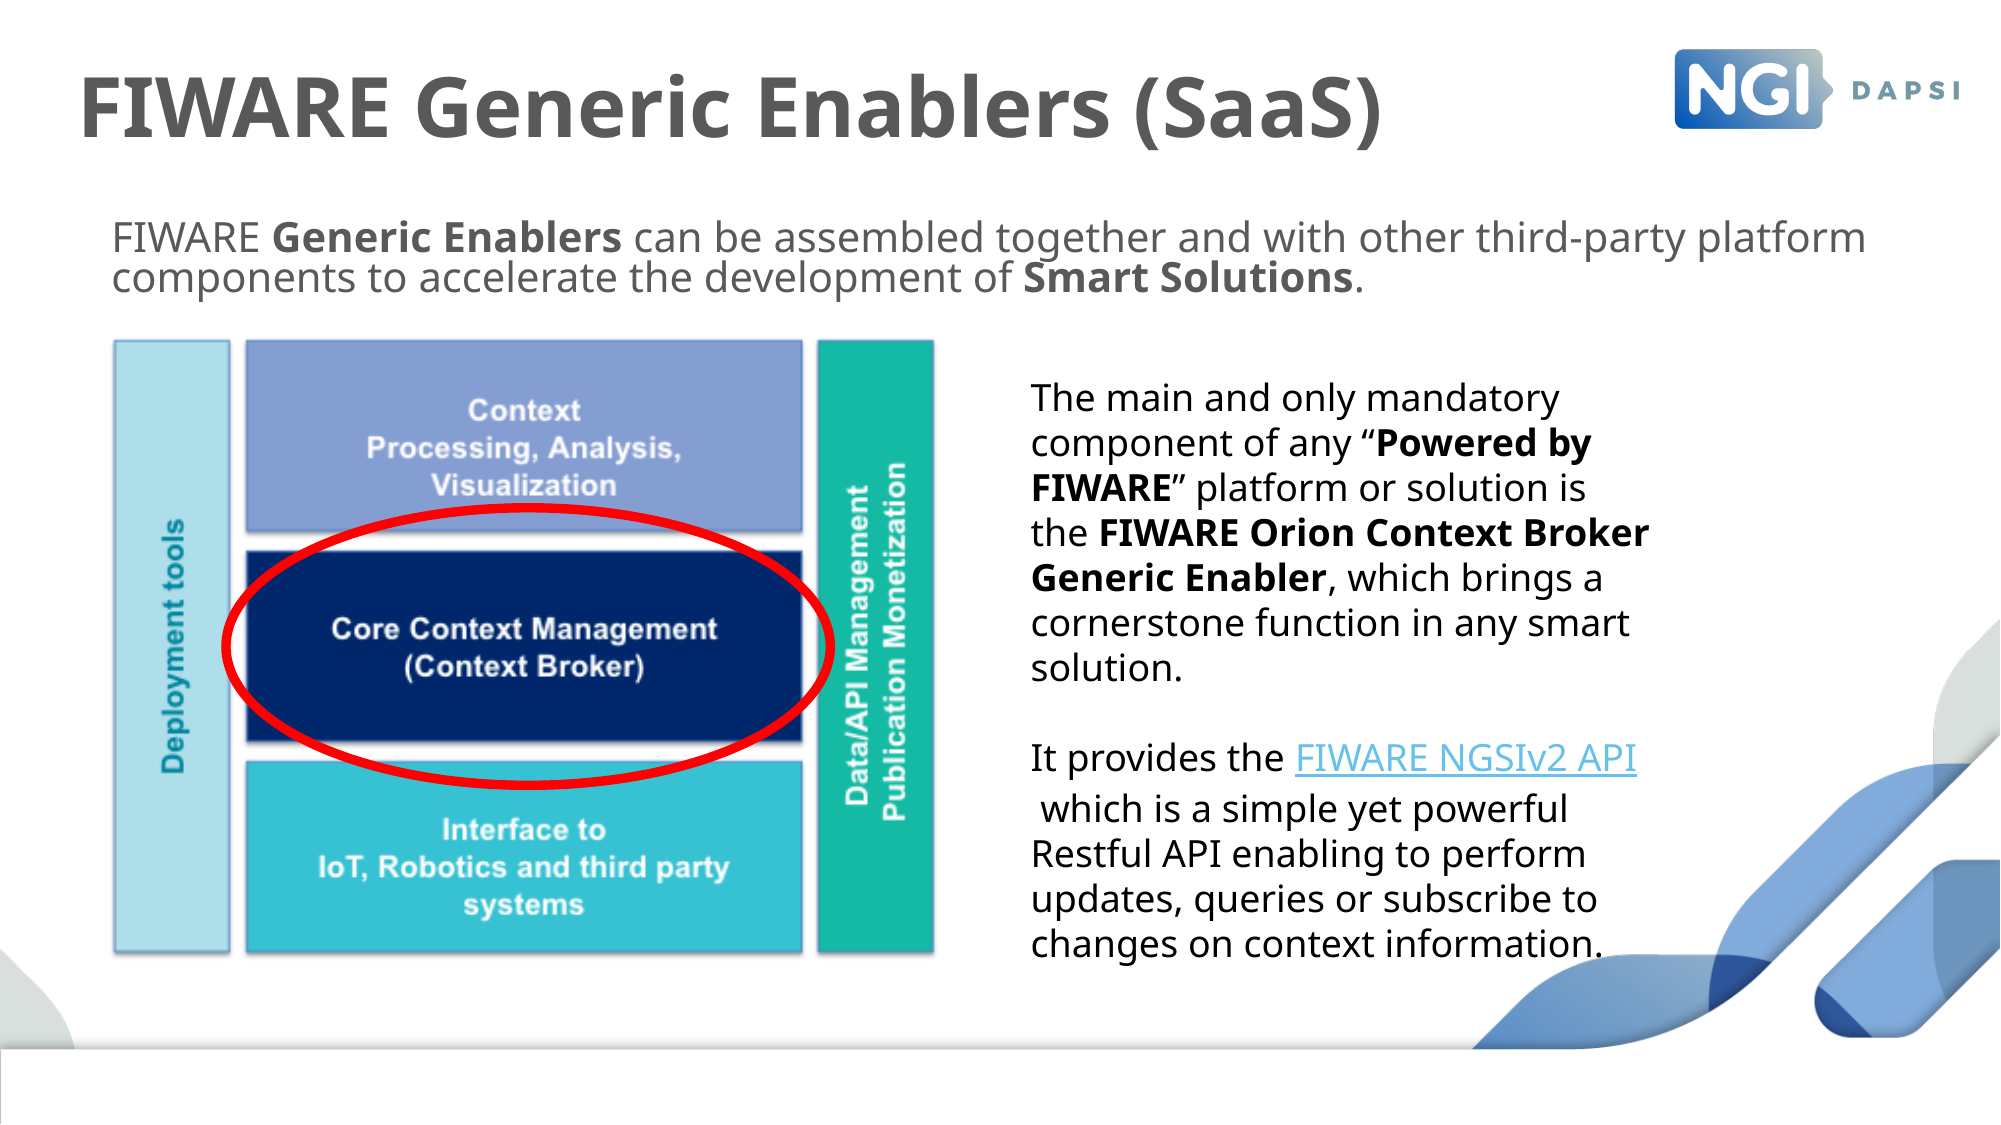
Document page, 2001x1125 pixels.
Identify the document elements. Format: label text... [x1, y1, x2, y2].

picture [1670, 44, 1972, 134]
picture [0, 309, 2000, 1124]
list FIWARE Generic Enablers (SaaS) [62, 46, 1638, 214]
text_box The main and only mandatory component of any “Powered by FIWARE” platform or solution is the FIWARE Orion Context Broker Generic Enabler, which brings a cornerstone function in any smart solution. It provides the FIWARE NGSIv2 API which is a simple yet powerful Restful API enabling to perform updates, queries or subscribe to changes on context information. [1015, 366, 1701, 973]
list FIWARE Generic Enablers can be assembled together and with other third-party platform components to accelerate the development of Smart Solutions. [96, 214, 1887, 487]
